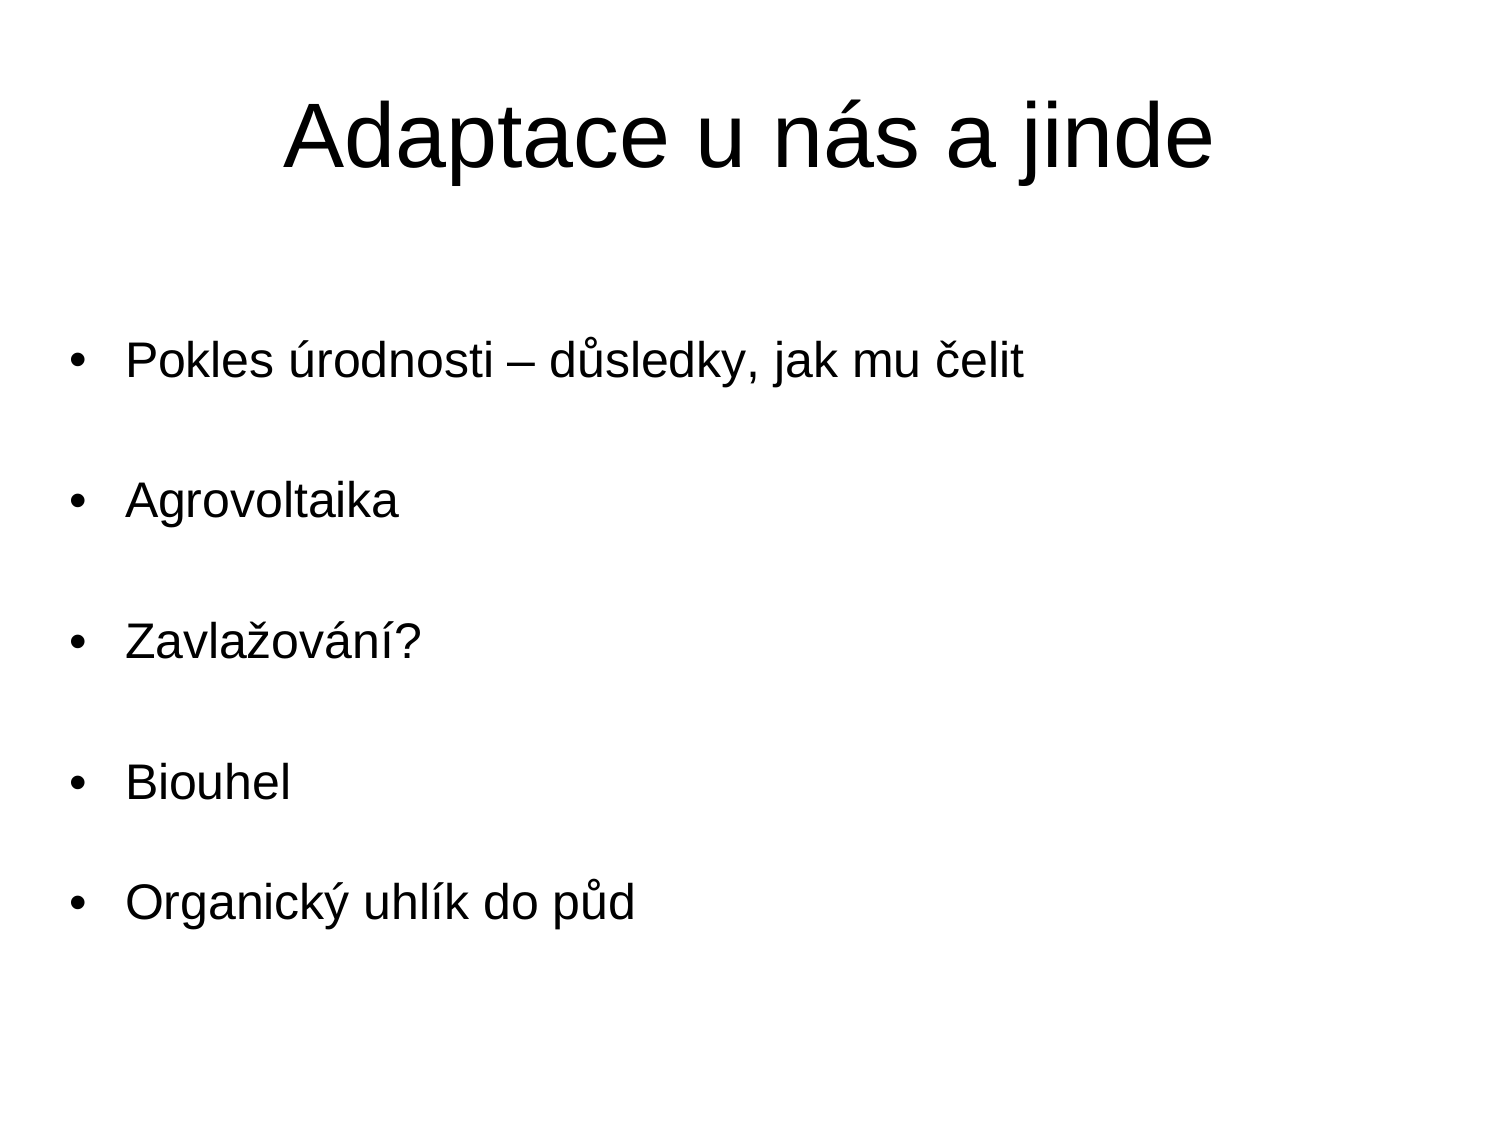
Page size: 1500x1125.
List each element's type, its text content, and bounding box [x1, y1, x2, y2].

list Pokles úrodnosti – důsledky, jak mu čelit Agrovoltaika Zavlažování? Biouhel Organický uhlík do půd [69, 263, 1420, 1022]
title Adaptace u nás a jinde [75, 44, 1425, 233]
